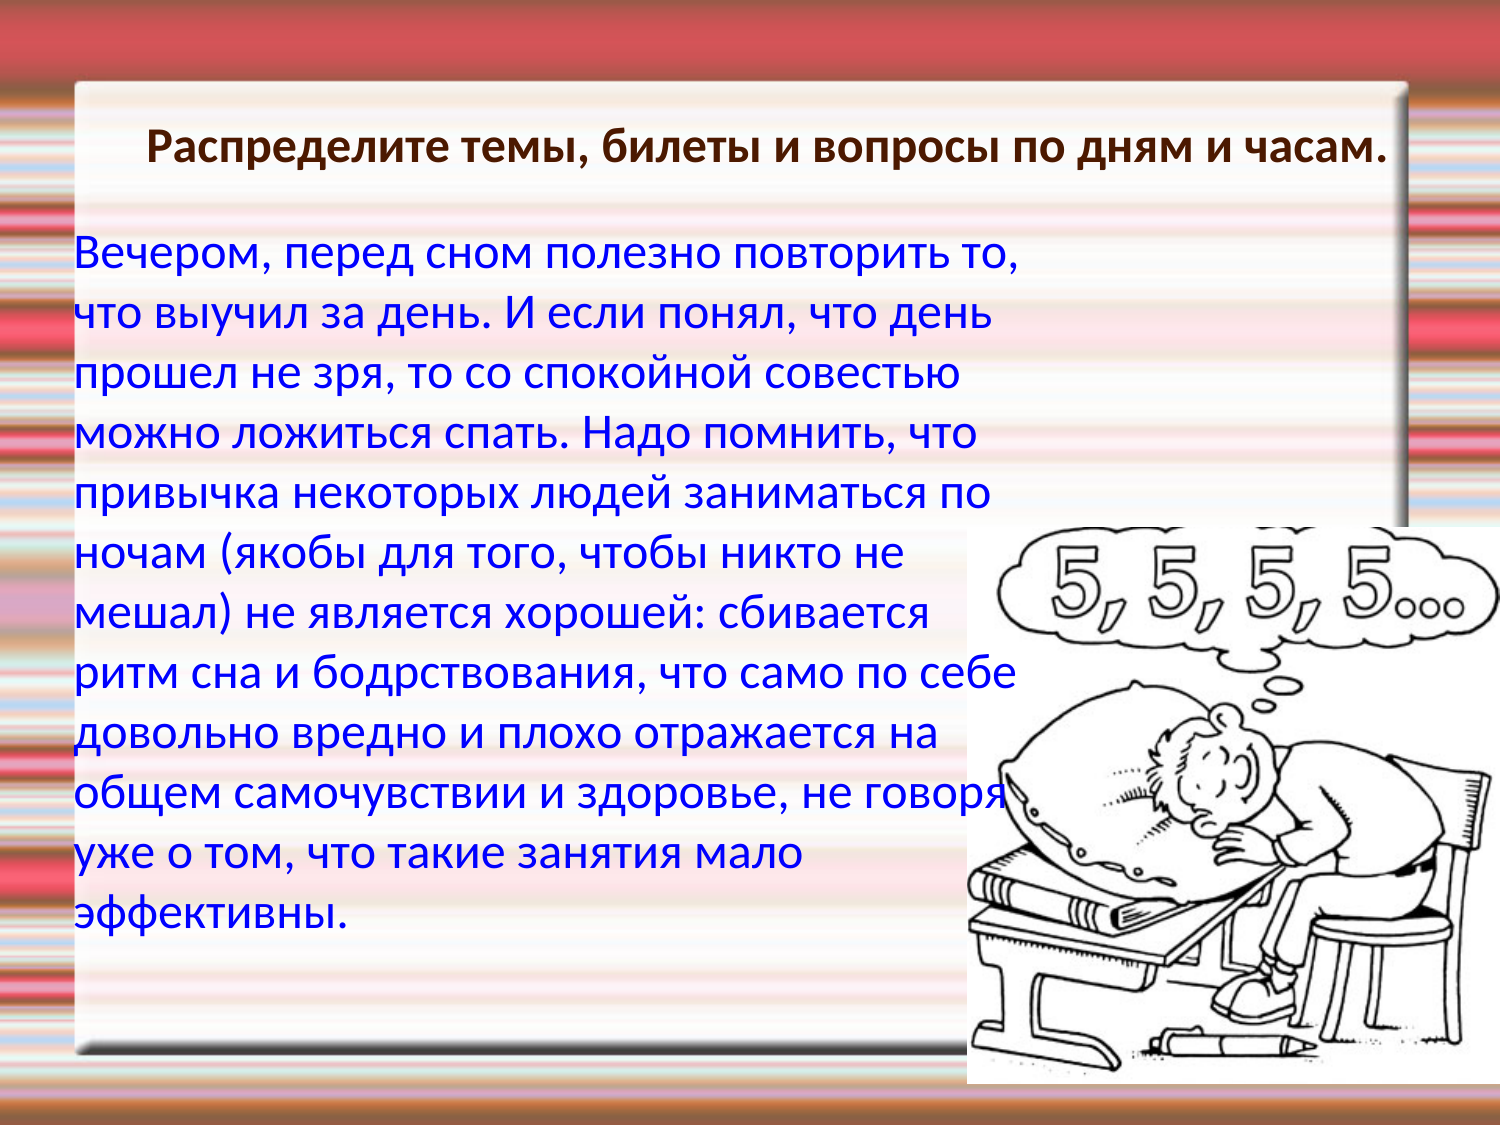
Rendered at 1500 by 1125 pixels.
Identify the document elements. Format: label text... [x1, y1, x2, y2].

list Вечером, перед сном полезно повторить то, что выучил за день. И если понял, что день прошел не зря, то со спокойной совестью можно ложиться спать. Надо помнить, что привычка некоторых людей заниматься по ночам (якобы для того, чтобы никто не мешал) не является хорошей: сбивается ритм сна и бодрствования, что само по себе довольно вредно и плохо отражается на общем самочувствии и здоровье, не говоря уже о том, что такие занятия мало эффективны. [58, 210, 1055, 1079]
picture [0, 0, 1500, 1125]
title Распределите темы, билеты и вопросы по дням и часам. [35, 45, 1500, 258]
